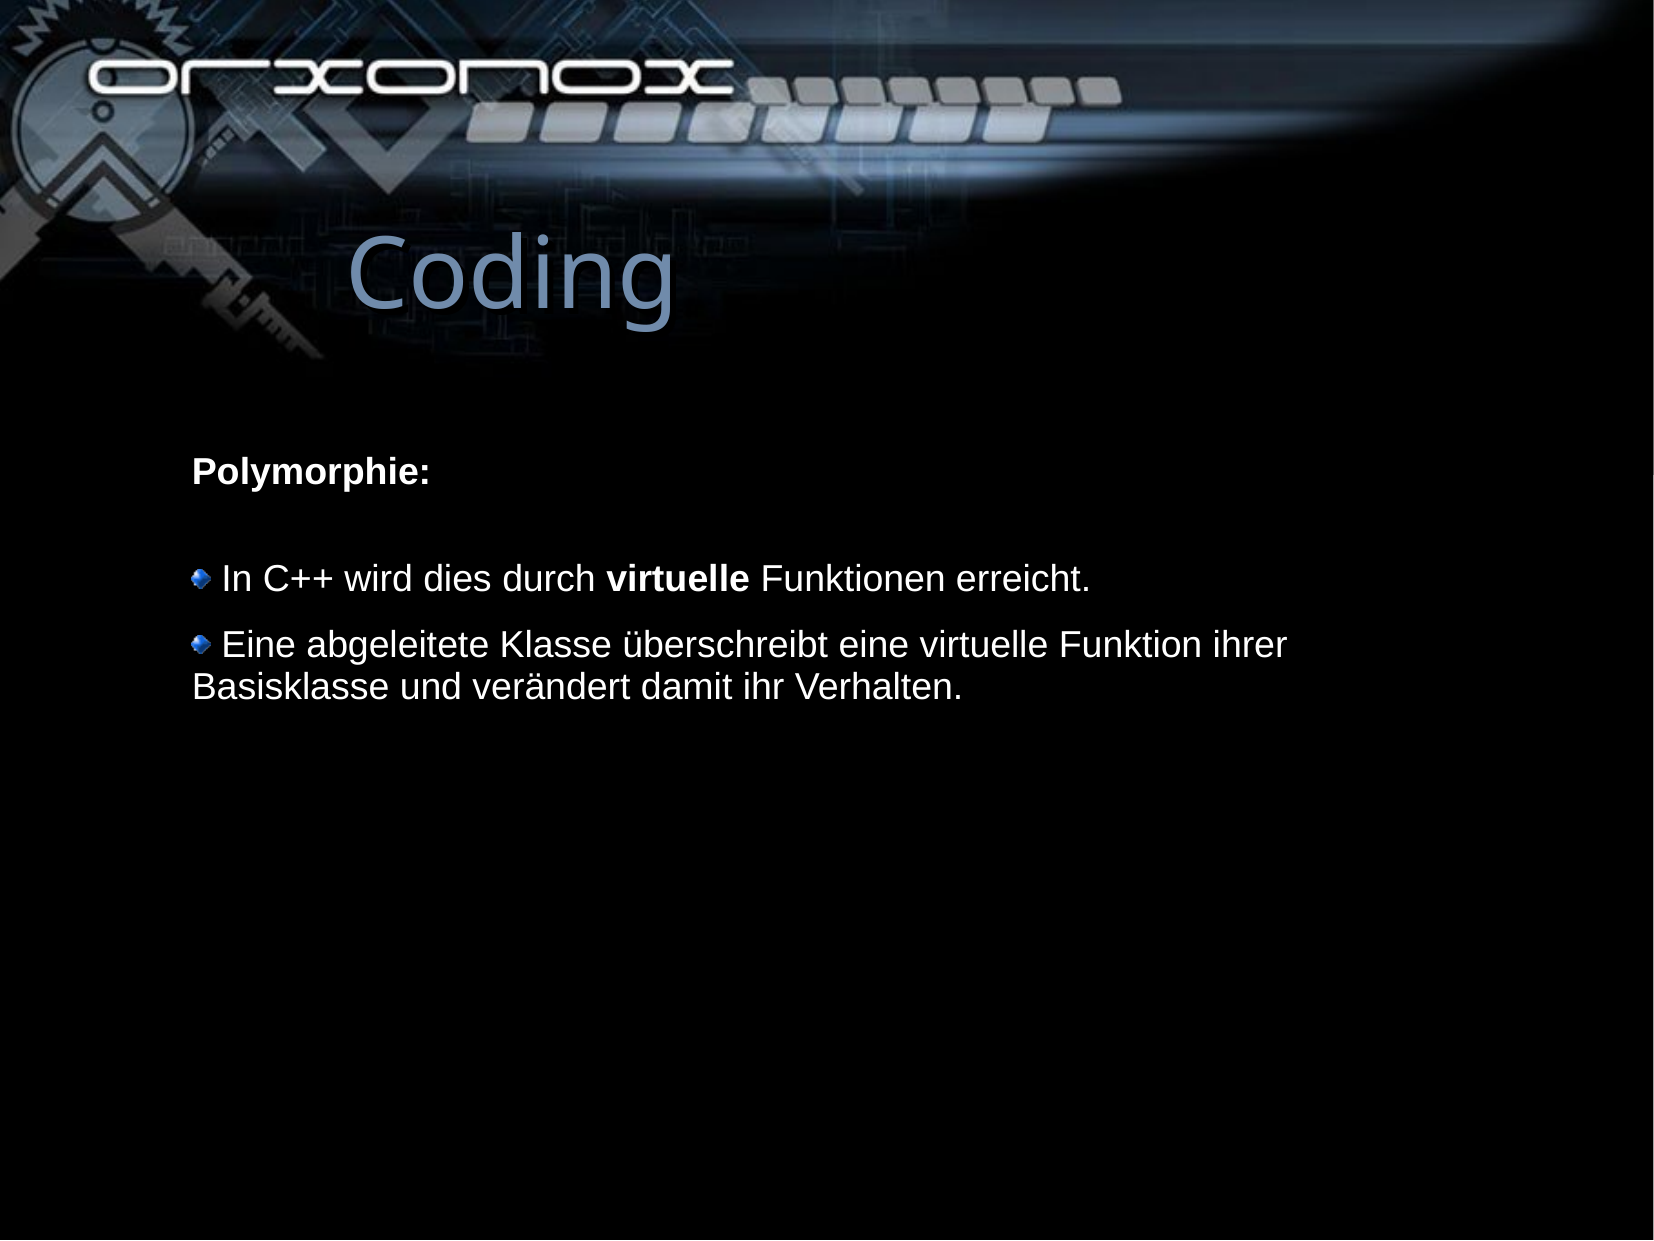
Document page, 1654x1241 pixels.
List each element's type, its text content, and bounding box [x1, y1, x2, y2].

text_box Coding [330, 194, 1306, 344]
picture [0, 0, 1654, 475]
text_box Polymorphie: In C++ wird dies durch virtuelle Funktionen erreicht. Eine abgeleitete Klasse überschreibt eine virtuelle Funktion ihrer Basisklasse und verändert damit ihr Verhalten. [177, 442, 1329, 718]
